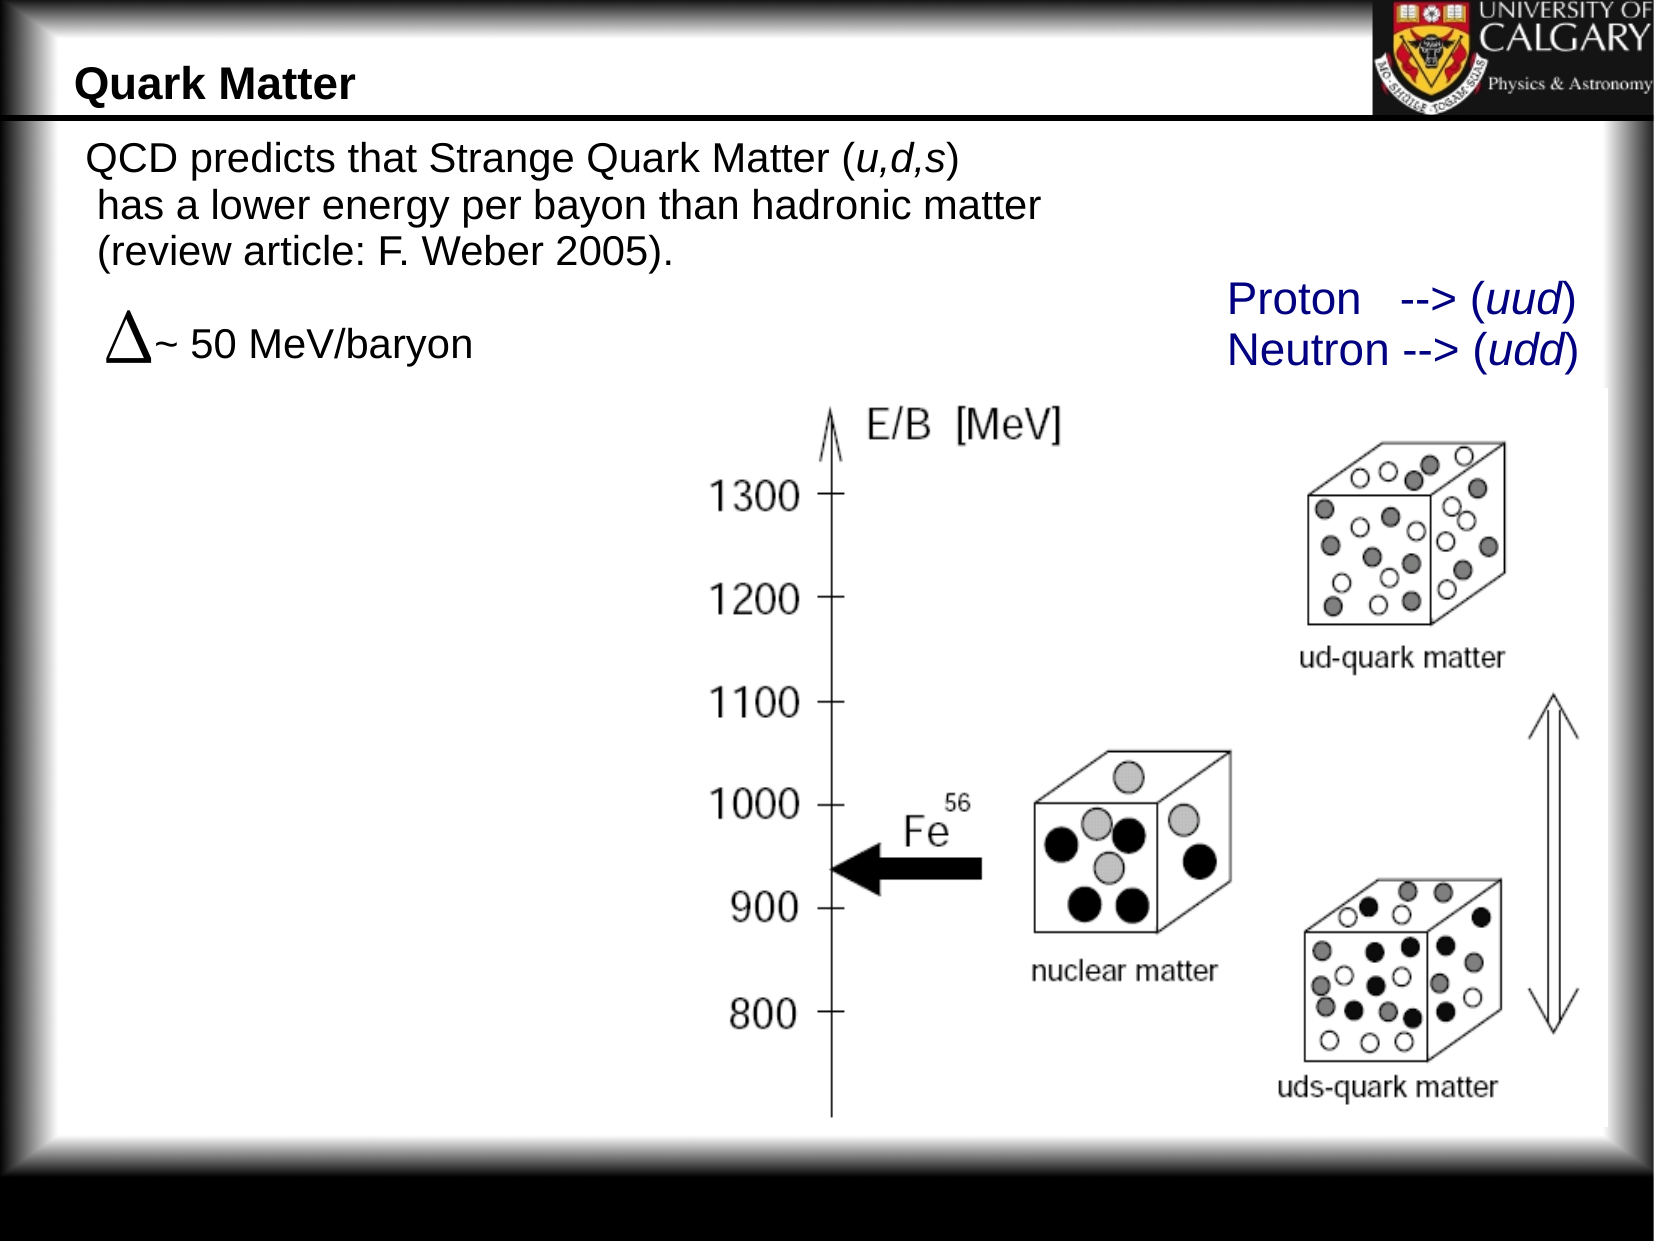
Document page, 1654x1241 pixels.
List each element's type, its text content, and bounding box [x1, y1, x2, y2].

text_box QCD predicts that Strange Quark Matter (u,d,s) has a lower energy per bayon than hadronic matter (review article: F. Weber 2005). ~ 50 MeV/baryon [59, 127, 1069, 422]
picture [0, 121, 1654, 1241]
picture [0, 0, 1654, 115]
chart [86, 296, 178, 384]
text_box Quark Matter [59, 51, 371, 118]
text_box Proton --> (uud) Neutron --> (udd) [1212, 265, 1595, 384]
